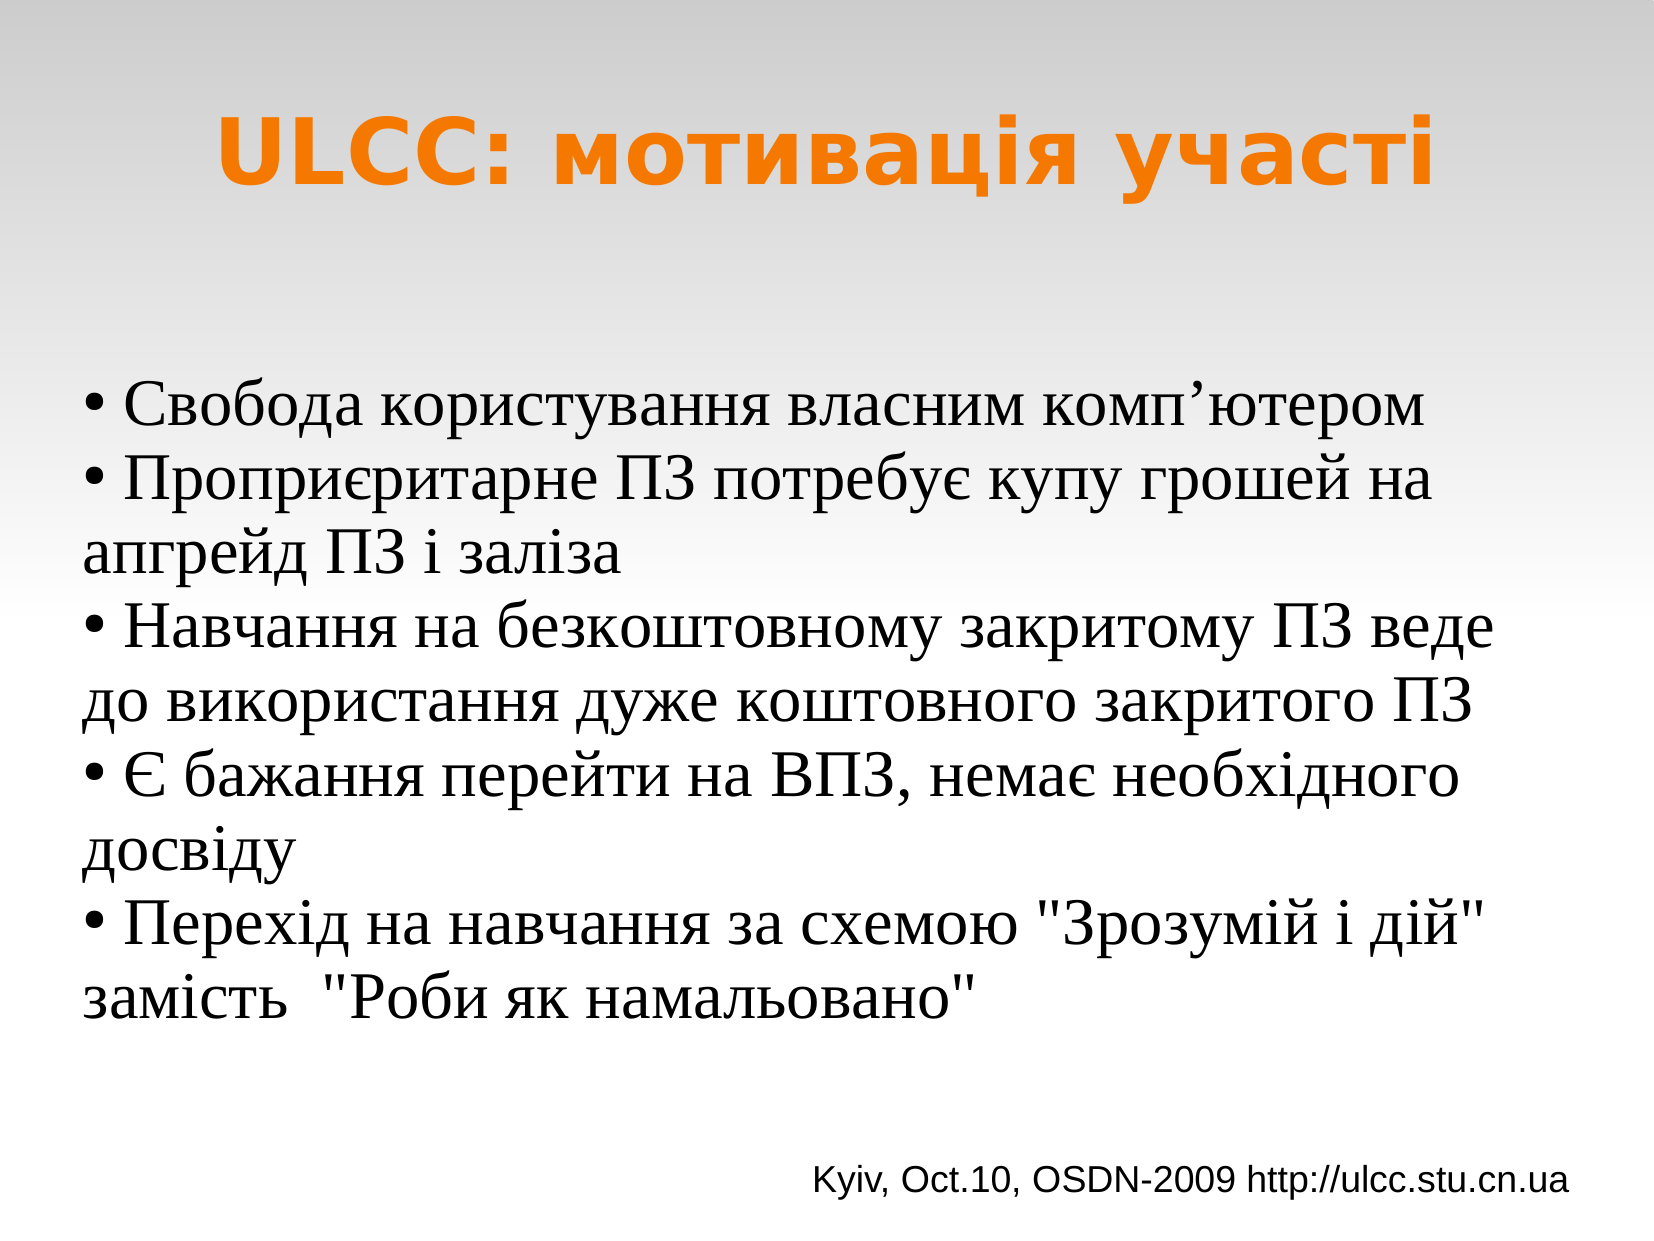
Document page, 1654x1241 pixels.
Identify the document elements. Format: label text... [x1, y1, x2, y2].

subtitle Свобода користування власним комп’ютером Проприєритарне ПЗ потребує купу грошей на апгрейд ПЗ і заліза Навчання на безкоштовному закритому ПЗ веде до використання дуже коштовного закритого ПЗ Є бажання перейти на ВПЗ, немає необхідного досвіду Перехід на навчання за схемою "Зрозумій і дій" замість "Роби як намальовано" [82, 297, 1571, 1102]
text_box Kyiv, Oct.10, OSDN-2009 http://ulcc.stu.cn.ua [797, 1151, 1600, 1209]
title ULCC: мотивація участі [82, 56, 1571, 250]
